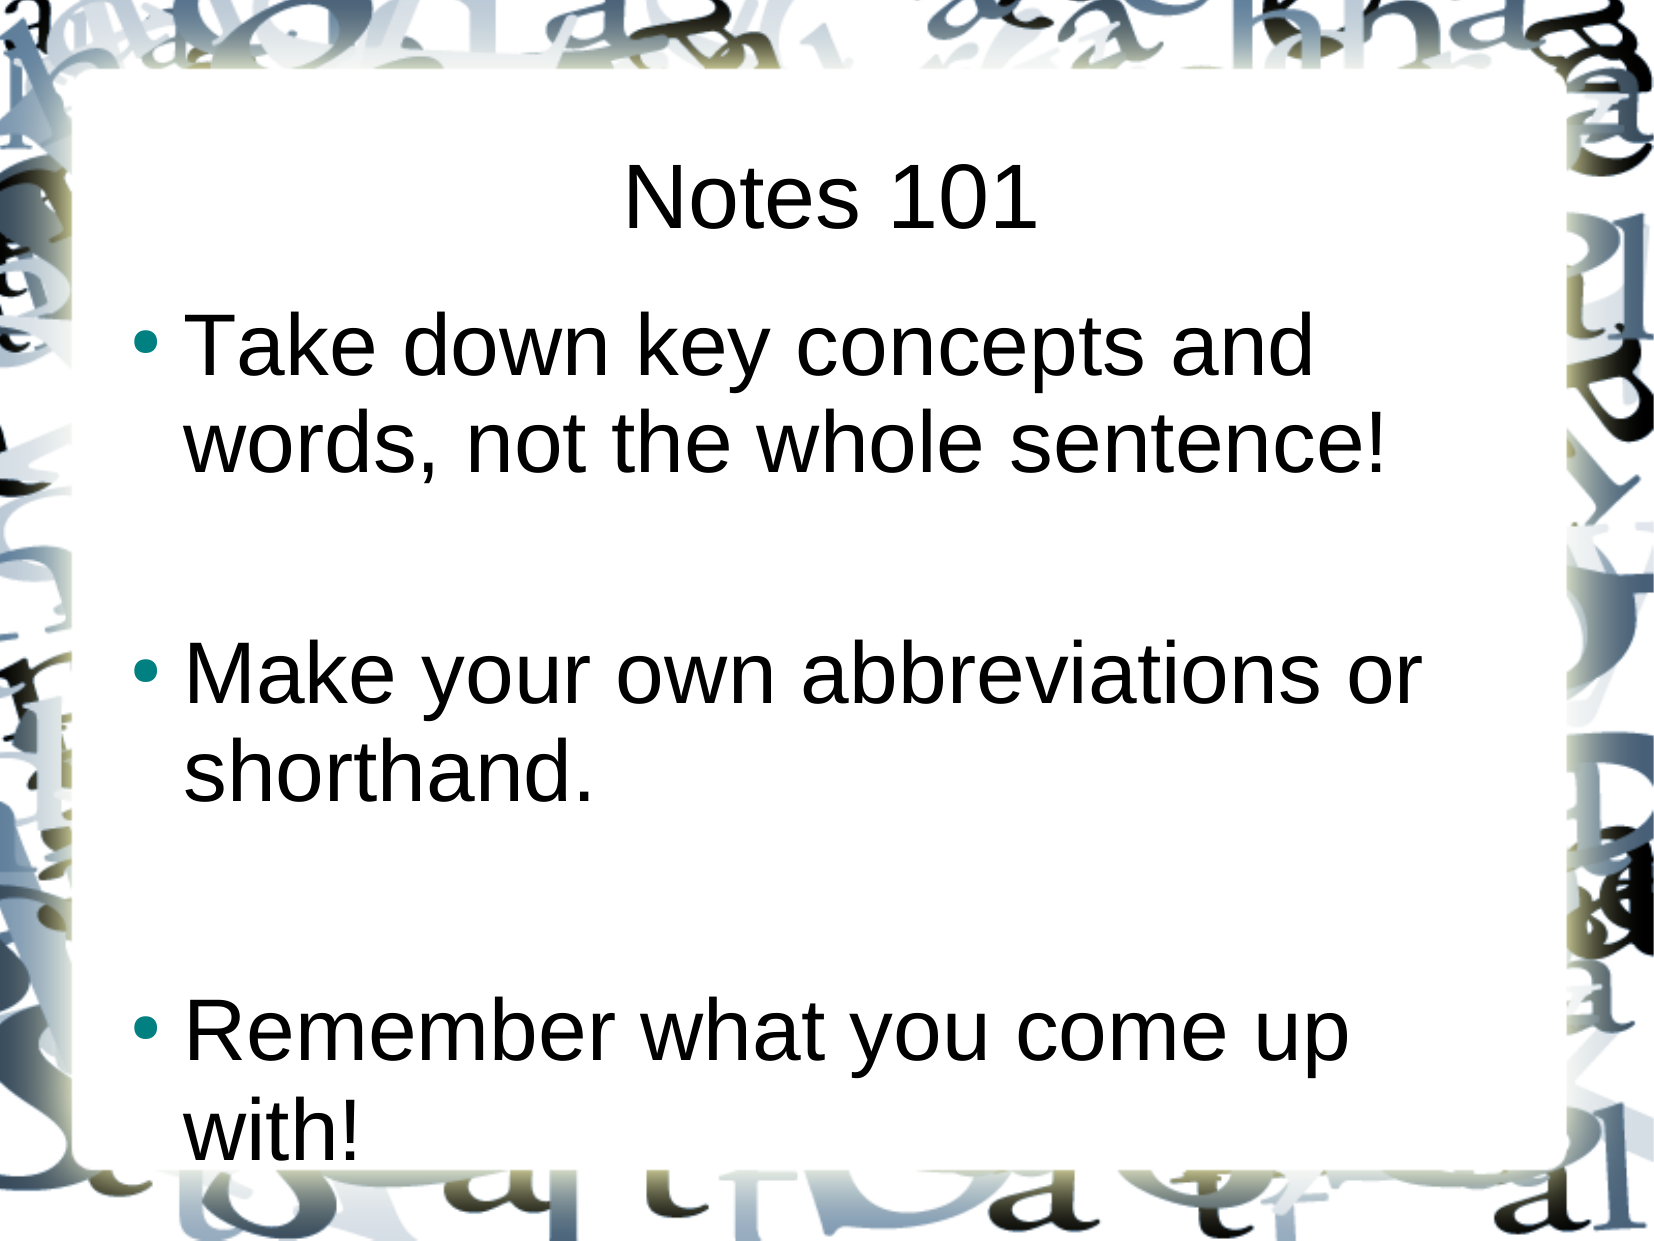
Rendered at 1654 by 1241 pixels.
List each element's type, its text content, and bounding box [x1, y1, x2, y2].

title Notes 101 [125, 92, 1538, 301]
picture [0, 0, 1654, 1241]
list Take down key concepts and words, not the whole sentence! Make your own abbreviations or shorthand. Remember what you come up with! [112, 295, 1494, 1241]
